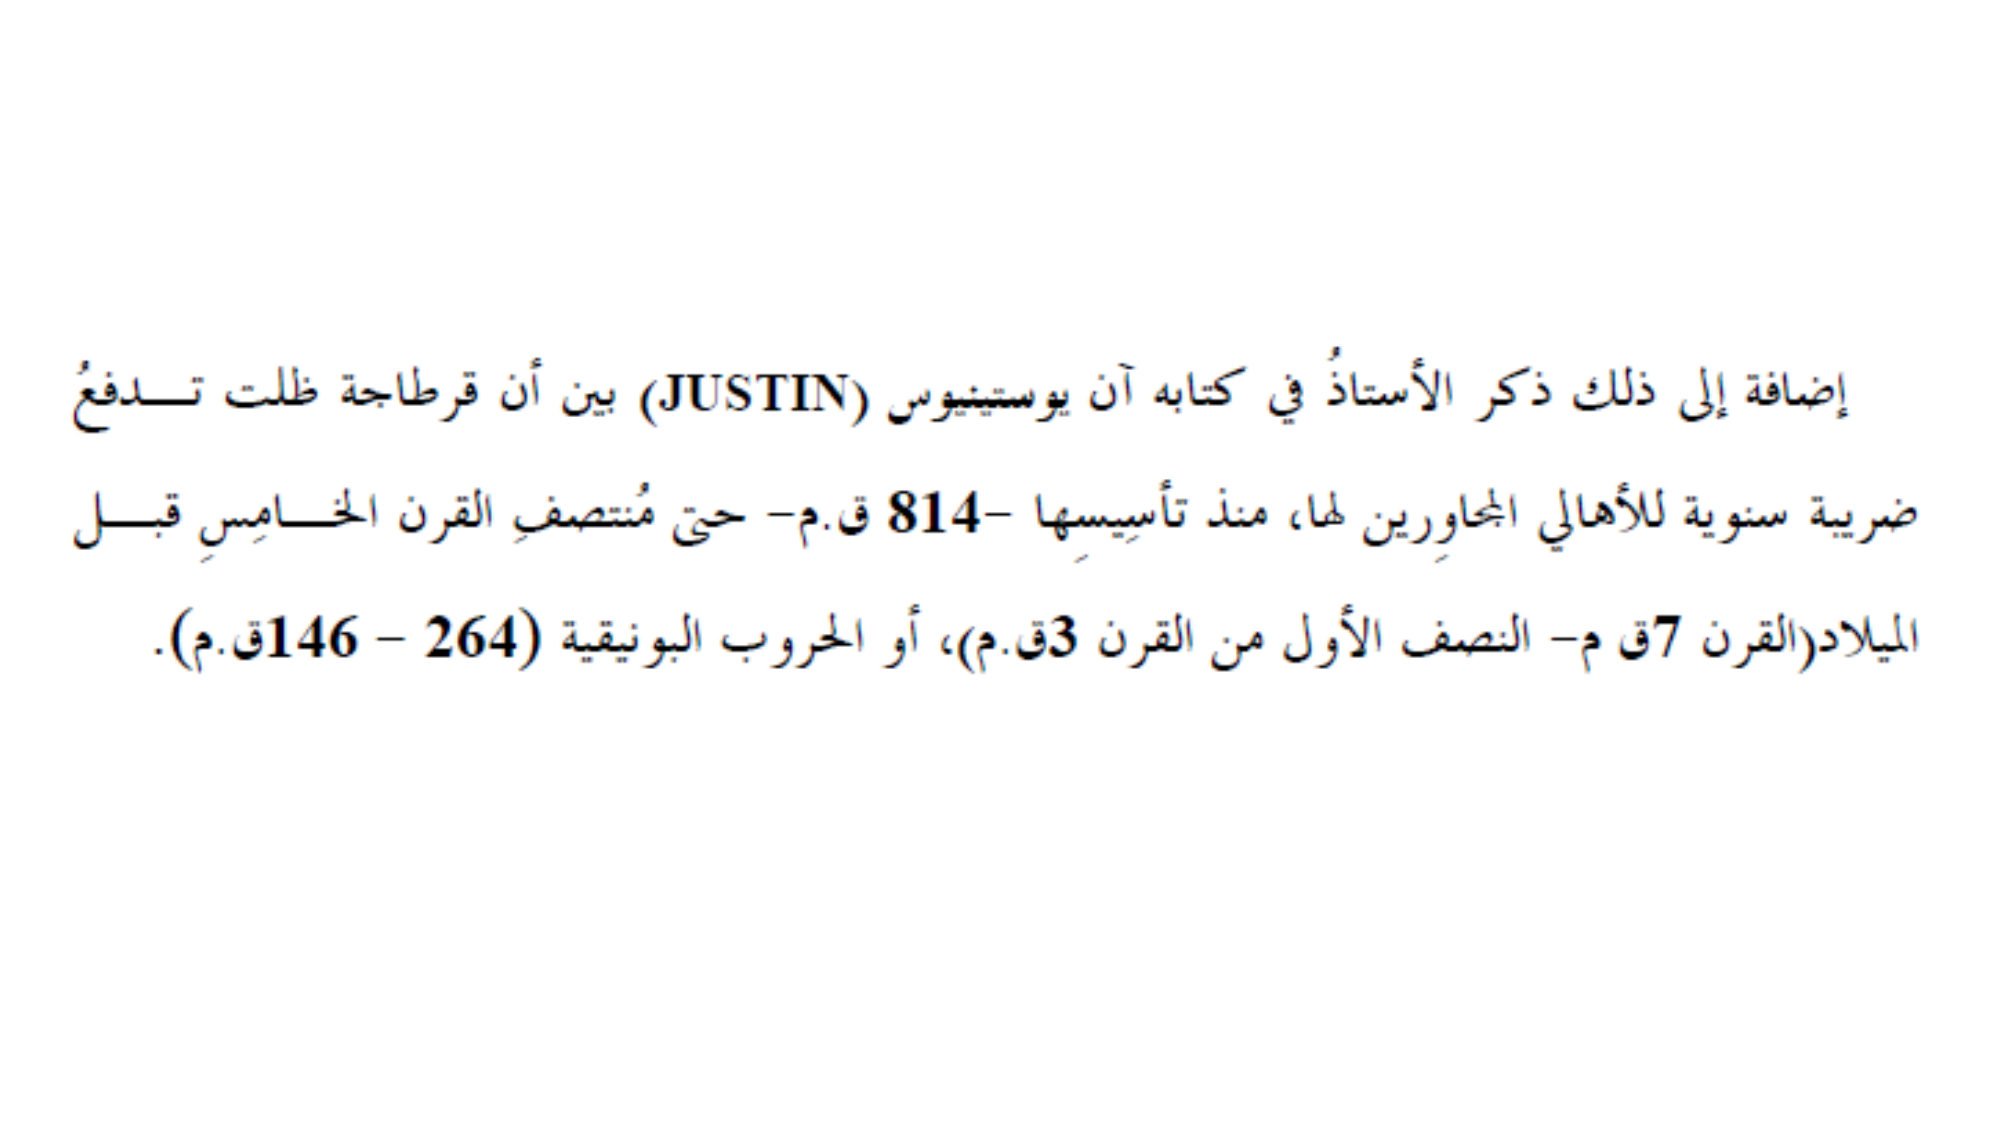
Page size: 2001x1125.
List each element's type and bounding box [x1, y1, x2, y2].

picture [17, 309, 1984, 738]
